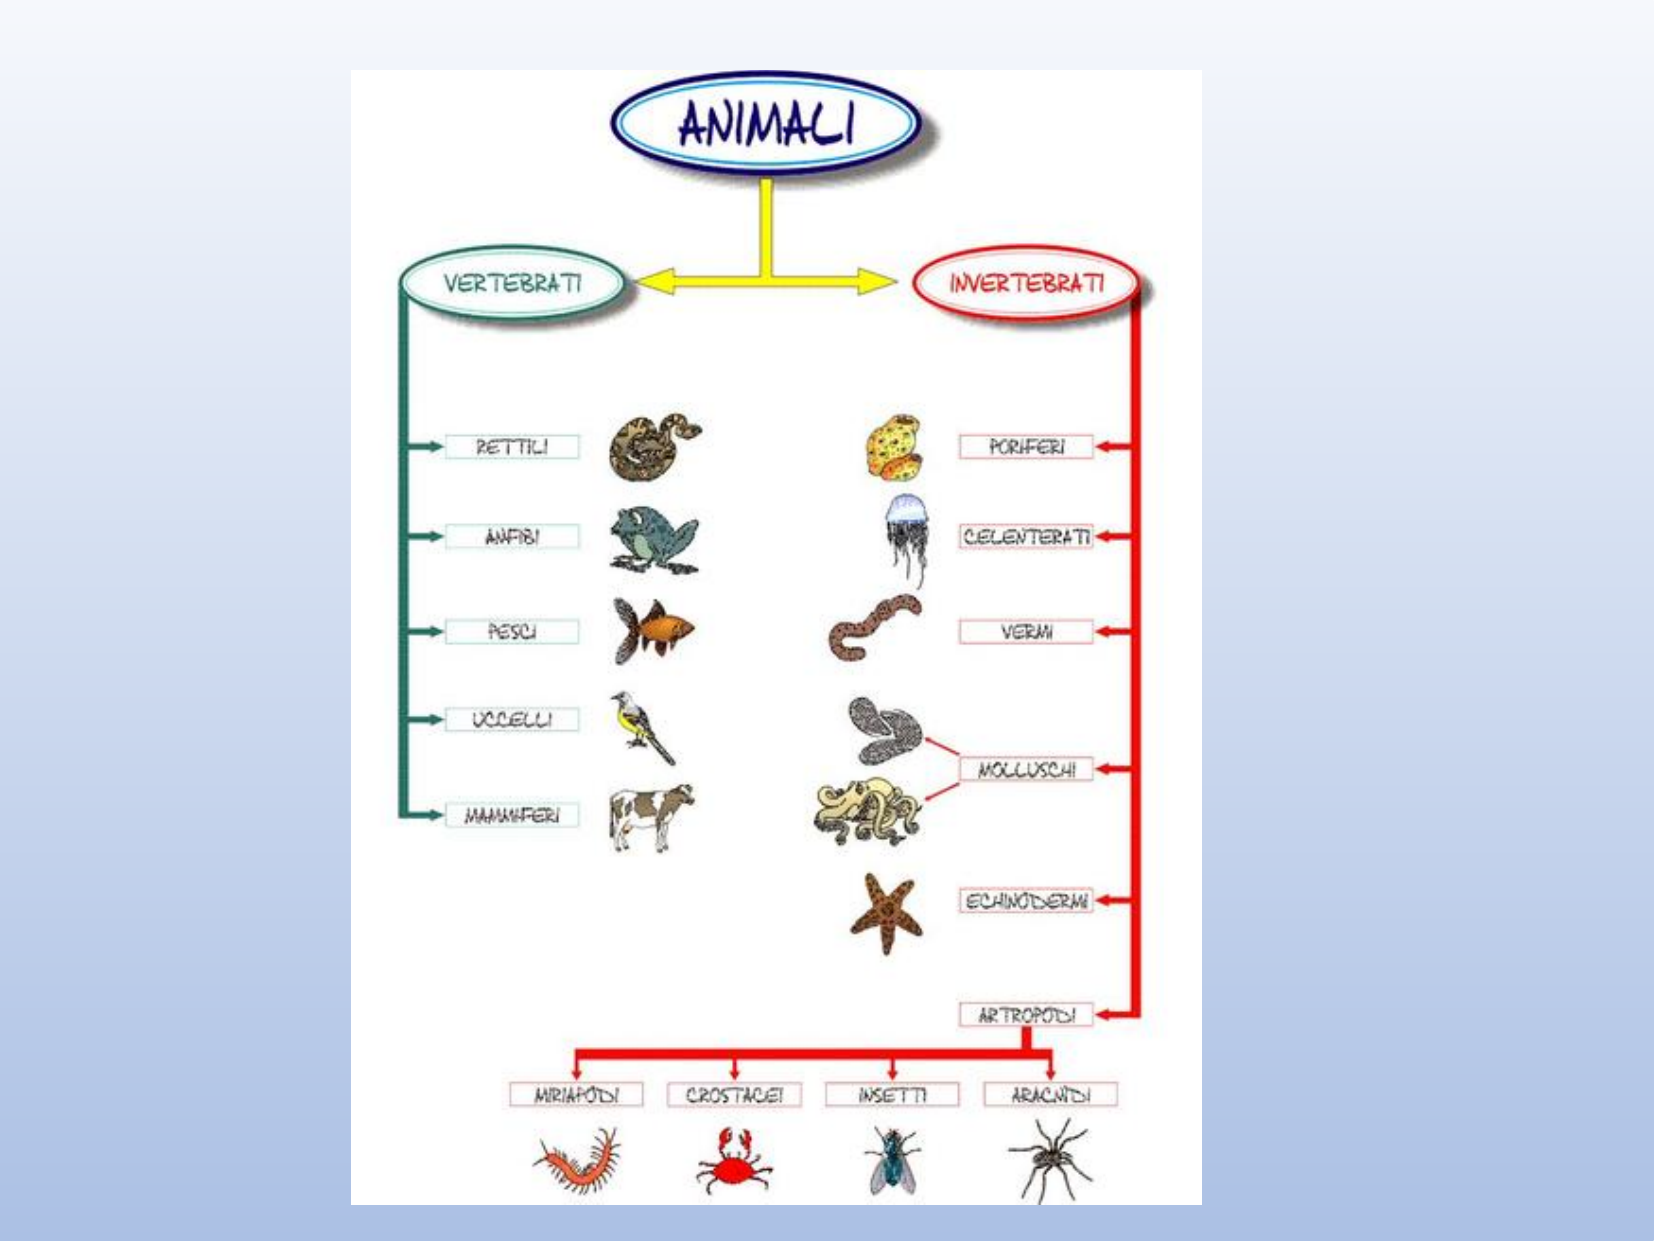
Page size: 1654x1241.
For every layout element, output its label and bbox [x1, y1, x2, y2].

picture [351, 70, 1202, 1205]
